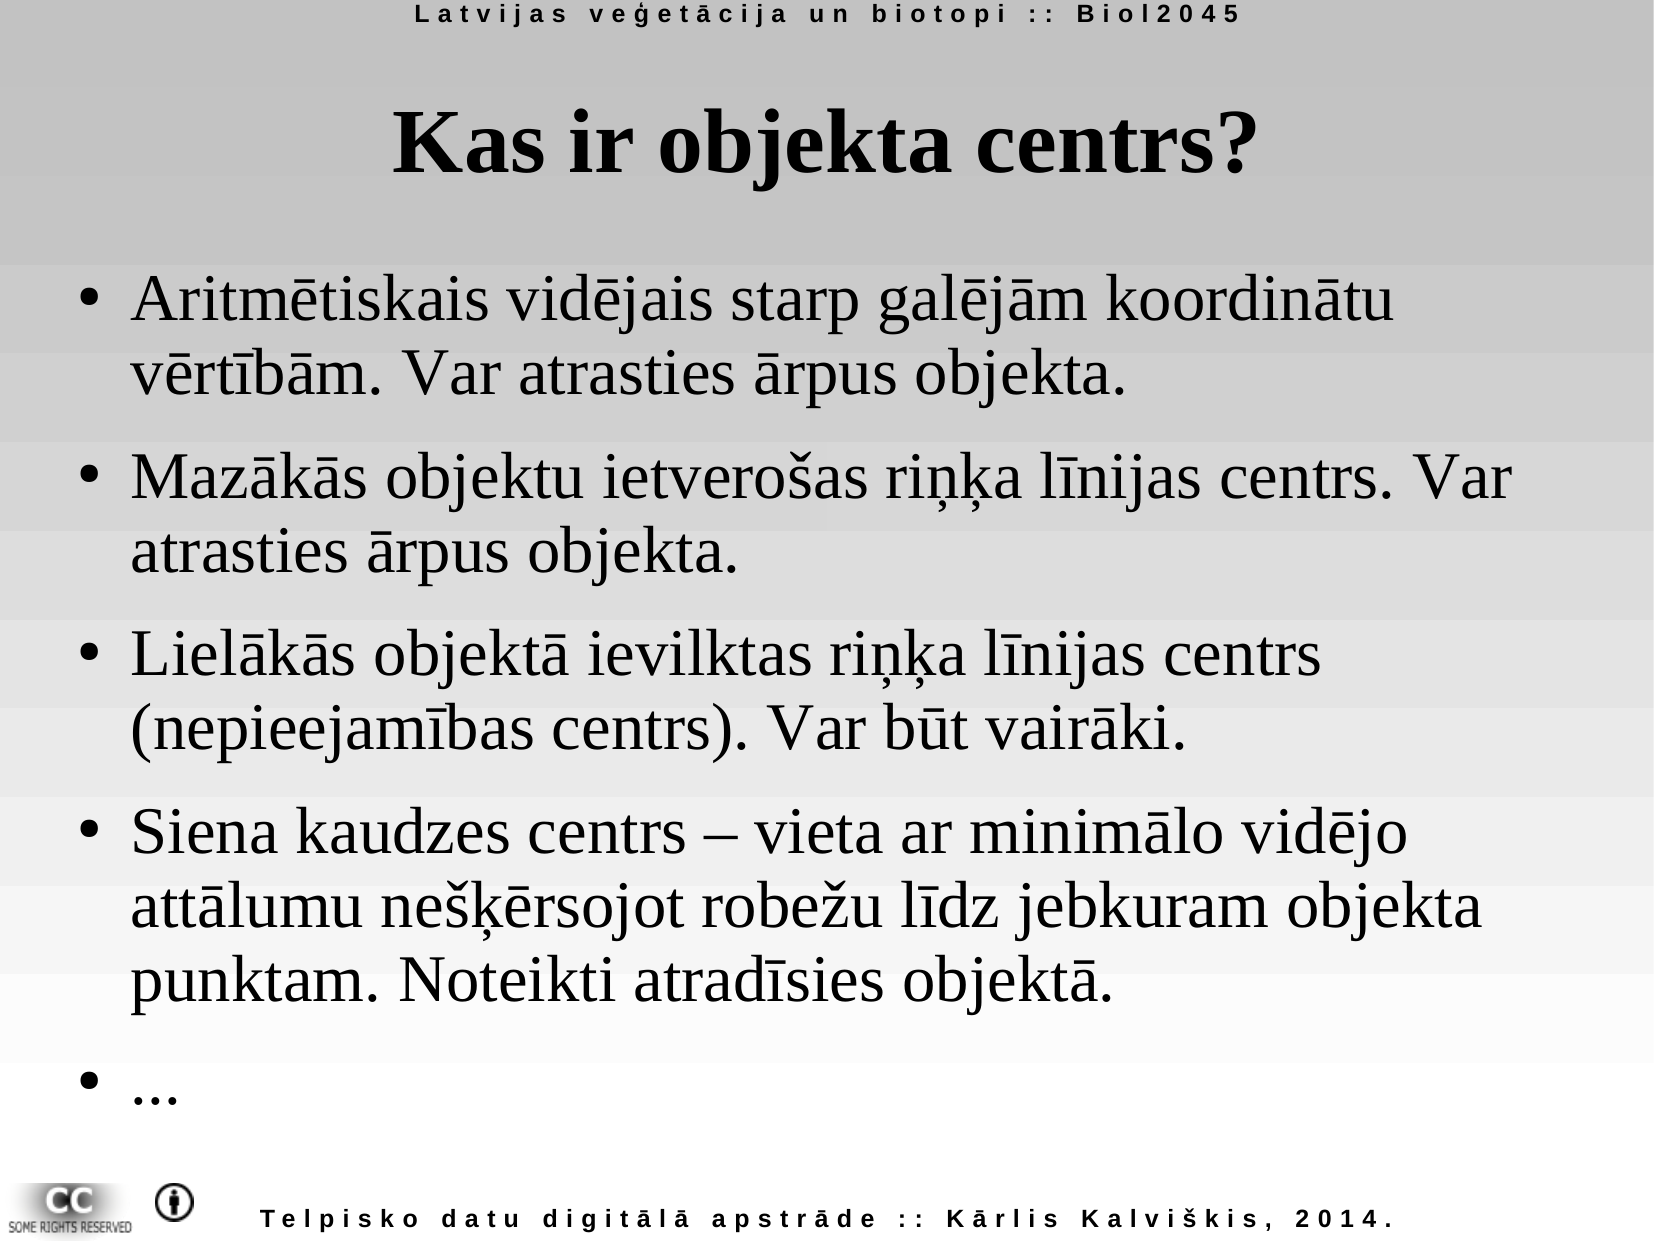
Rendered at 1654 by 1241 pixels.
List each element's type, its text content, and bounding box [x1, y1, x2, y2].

list Aritmētiskais vidējais starp galējām koordinātu vērtībām. Var atrasties ārpus objekta. Mazākās objektu ietverošas riņķa līnijas centrs. Var atrasties ārpus objekta. Lielākās objektā ievilktas riņķa līnijas centrs (nepieejamības centrs). Var būt vairāki. Siena kaudzes centrs – vieta ar minimālo vidējo attālumu nešķērsojot robežu līdz jebkuram objekta punktam. Noteikti atradīsies objektā. ... [59, 261, 1596, 1120]
picture [0, 0, 1654, 1241]
title Kas ir objekta centrs? [59, 37, 1596, 246]
